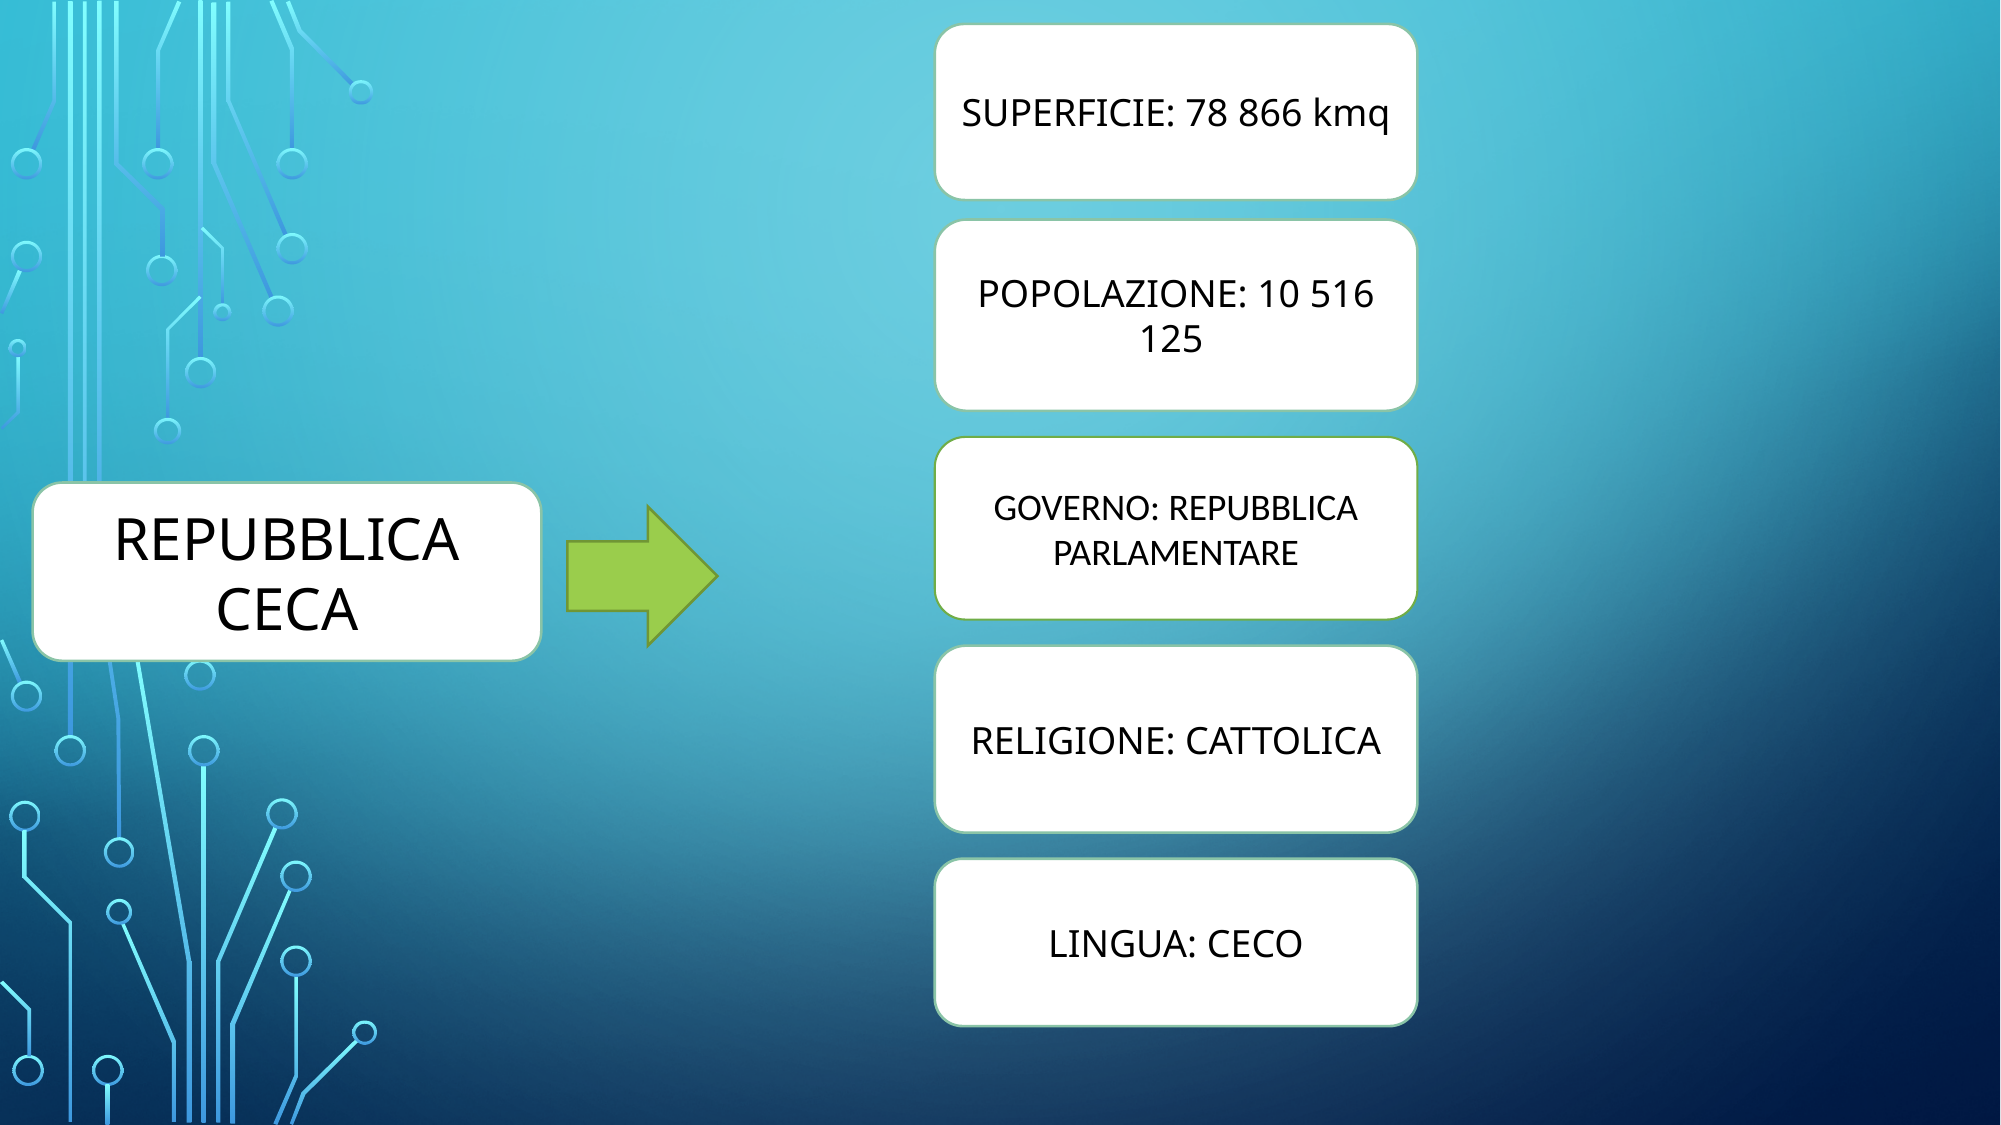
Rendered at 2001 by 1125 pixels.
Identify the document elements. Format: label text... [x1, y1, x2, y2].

text_box POPOLAZIONE: 10 516 125 [934, 219, 1418, 411]
text_box GOVERNO: REPUBBLICA PARLAMENTARE [934, 436, 1418, 620]
text_box LINGUA: CECO [934, 858, 1418, 1027]
text_box REPUBBLICA CECA [32, 482, 542, 661]
text_box SUPERFICIE: 78 866 kmq [934, 23, 1418, 201]
text_box [567, 506, 718, 646]
text_box RELIGIONE: CATTOLICA [934, 645, 1418, 833]
